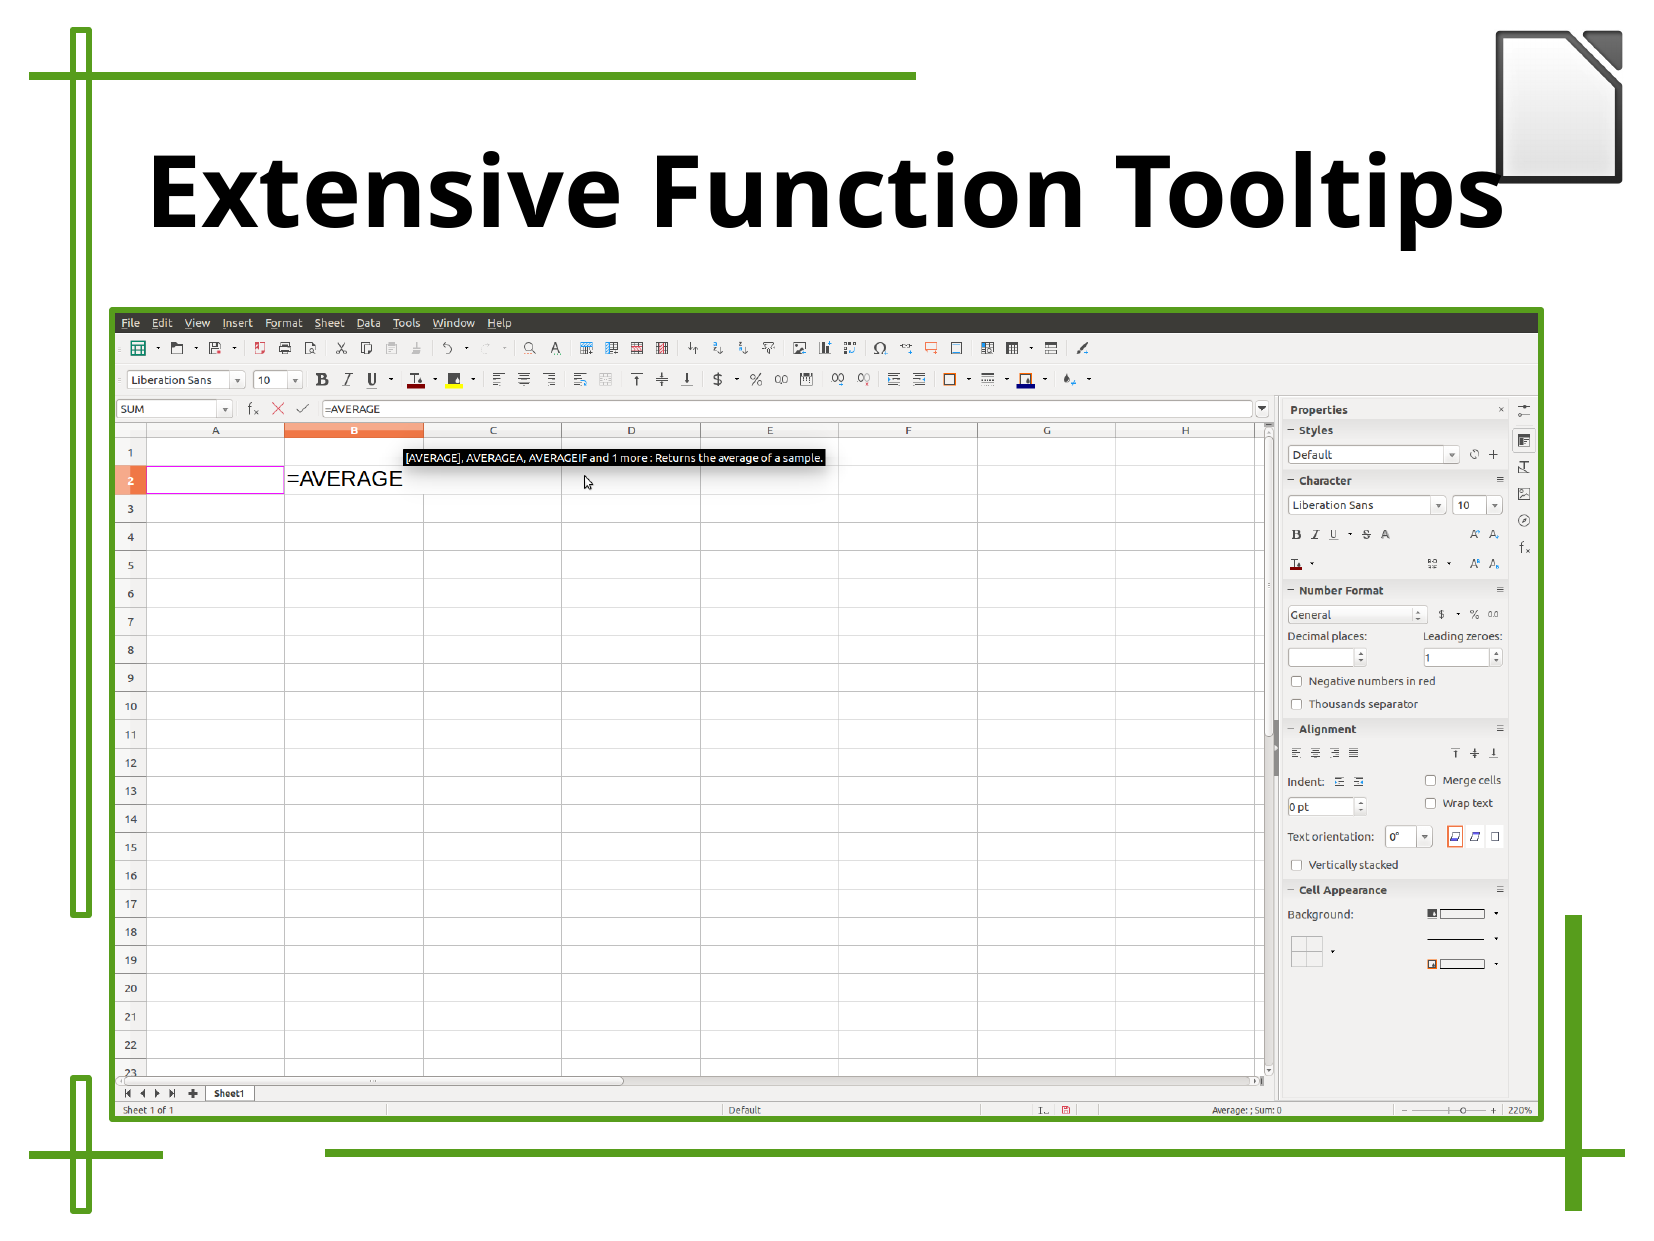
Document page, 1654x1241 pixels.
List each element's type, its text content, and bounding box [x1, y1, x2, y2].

picture [1494, 29, 1624, 186]
picture [115, 312, 1539, 1117]
title Extensive Function Tooltips [118, 118, 1536, 260]
